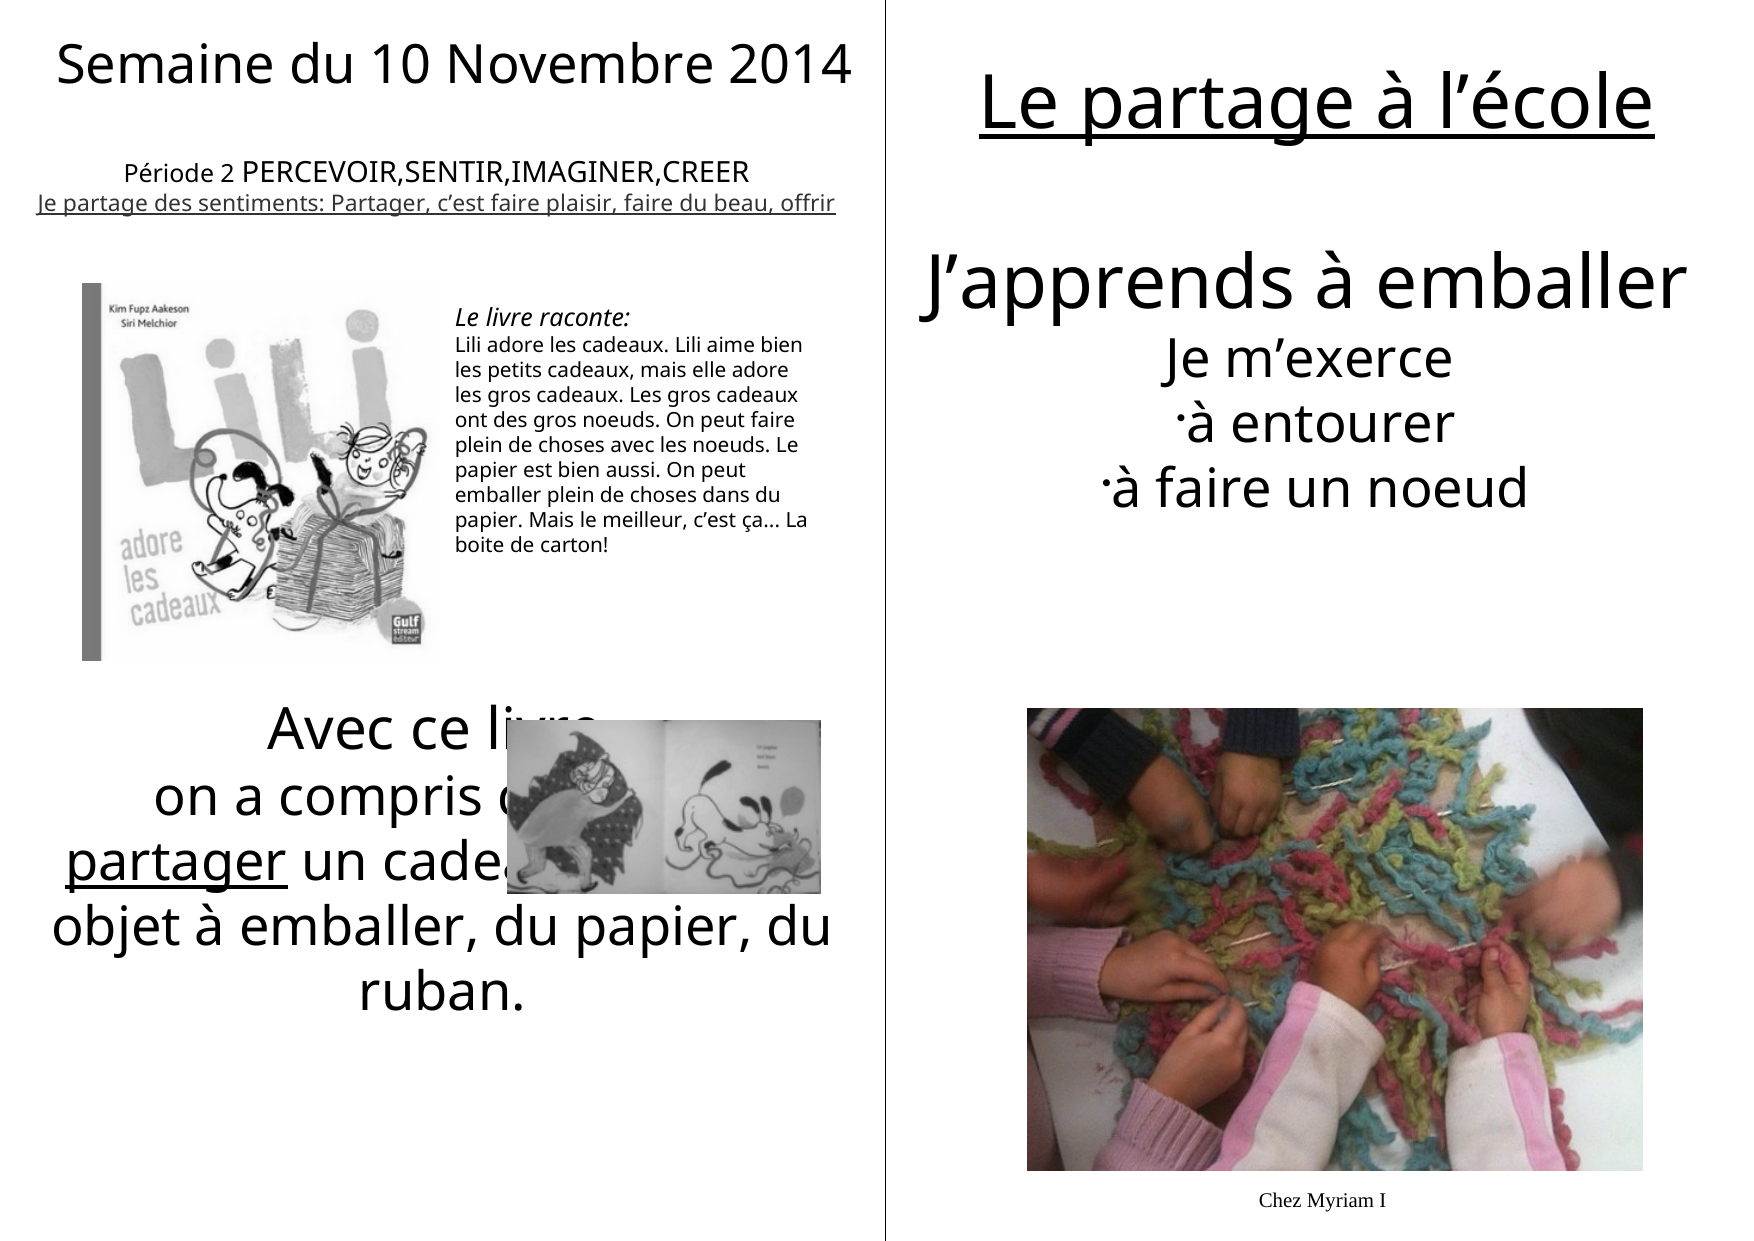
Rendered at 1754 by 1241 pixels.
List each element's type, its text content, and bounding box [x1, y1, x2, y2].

picture [82, 283, 440, 661]
picture [507, 720, 821, 895]
text_box Le partage à l’école J’apprends à emballer Je m’exerce à entourer à faire un noeud [897, 47, 1737, 1170]
text_box Période 2 PERCEVOIR,SENTIR,IMAGINER,CREER Je partage des sentiments: Partager, c’est faire plaisir, faire du beau, offrir [11, 147, 863, 254]
text_box Semaine du 10 Novembre 2014 [47, 23, 863, 119]
text_box Avec ce livre, on a compris que pour partager un cadeau, il faut un objet à emballer, du papier, du ruban. [35, 685, 851, 1241]
text_box Le livre raconte: Lili adore les cadeaux. Lili aime bien les petits cadeaux, mais elle adore les gros cadeaux. Les gros cadeaux ont des gros noeuds. On peut faire plein de choses avec les noeuds. Le papier est bien aussi. On peut emballer plein de choses dans du papier. Mais le meilleur, c’est ça... La boite de carton! [448, 295, 815, 674]
text_box Chez Myriam I [1098, 1180, 1548, 1217]
picture [1027, 708, 1643, 1171]
